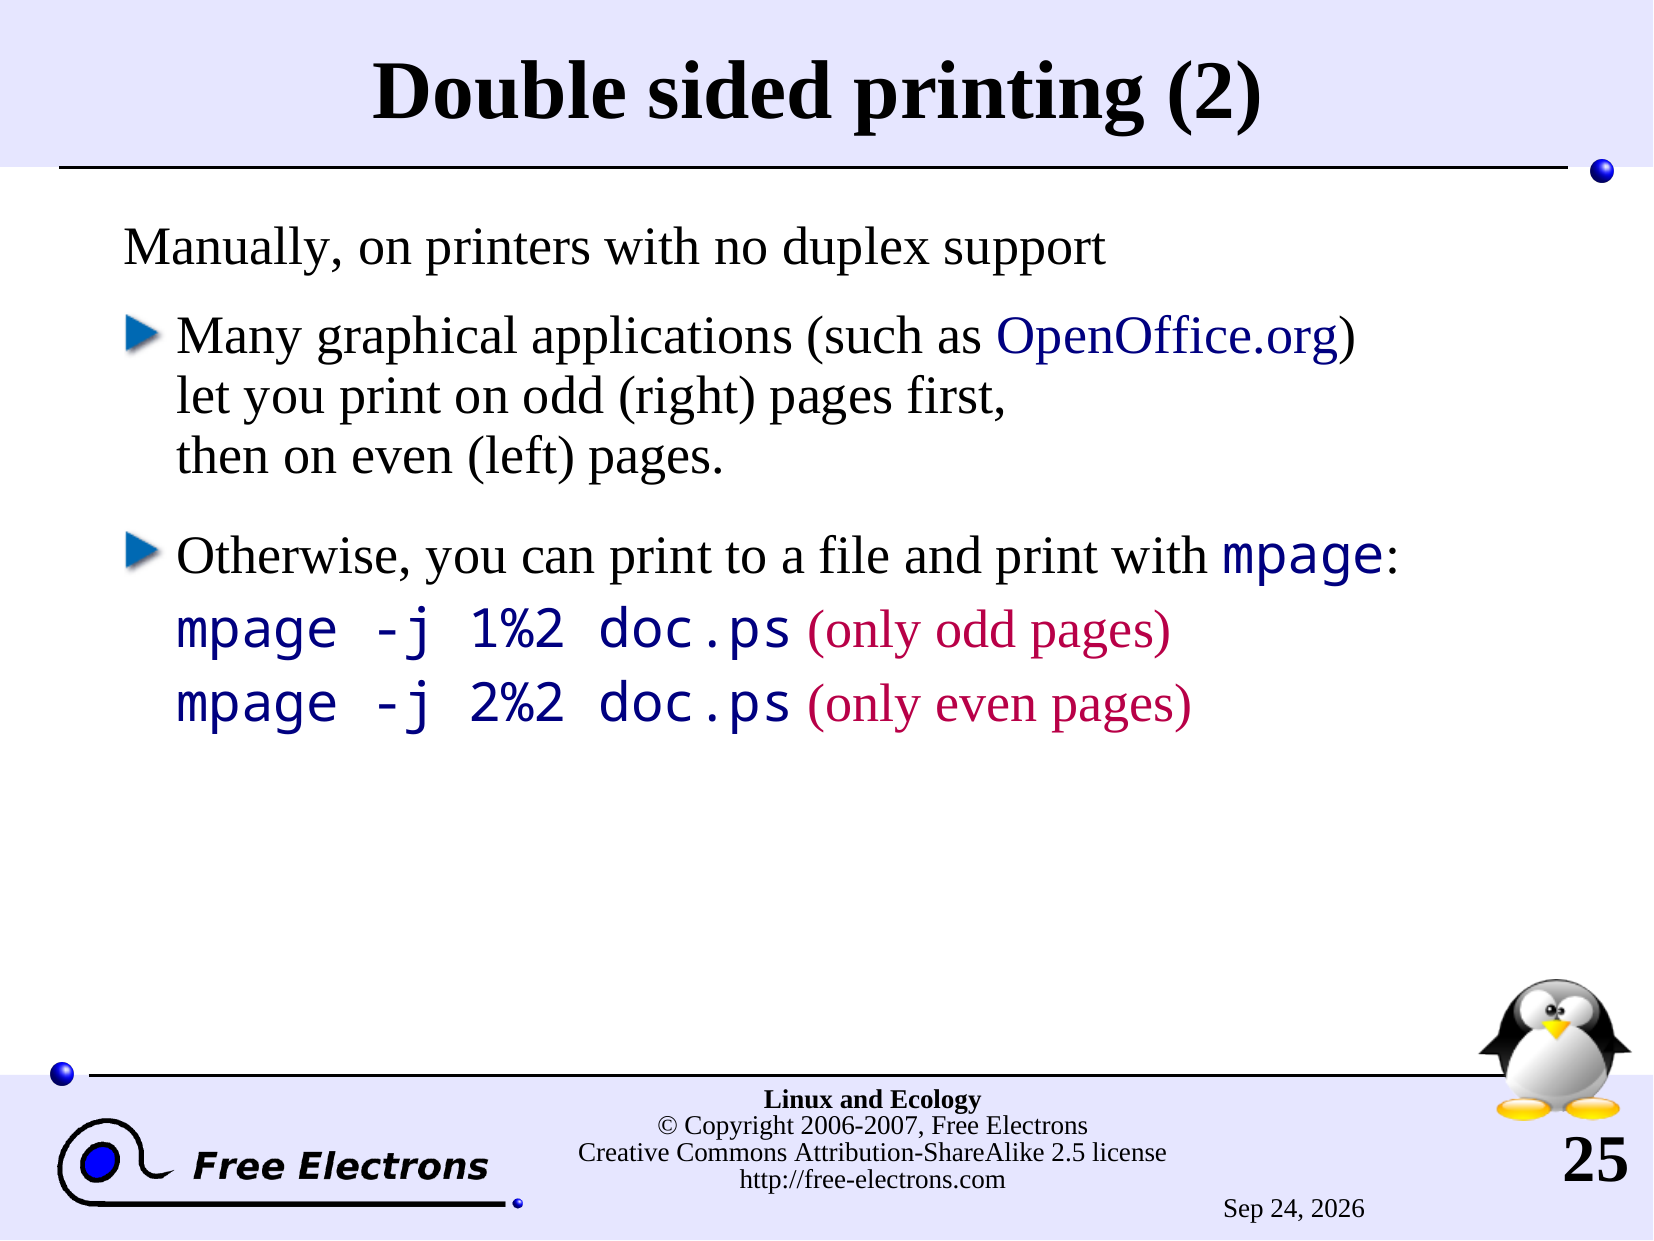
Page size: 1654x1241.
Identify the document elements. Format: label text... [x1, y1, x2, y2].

list Manually, on printers with no duplex support Many graphical applications (such as OpenOffice.org) let you print on odd (right) pages first, then on even (left) pages. Otherwise, you can print to a file and print with mpage: mpage -j 1%2 doc.ps (only odd pages) mpage -j 2%2 doc.ps (only even pages) [105, 216, 1551, 1066]
title Double sided printing (2) [33, 29, 1604, 153]
picture [50, 1107, 527, 1216]
picture [1476, 979, 1634, 1121]
